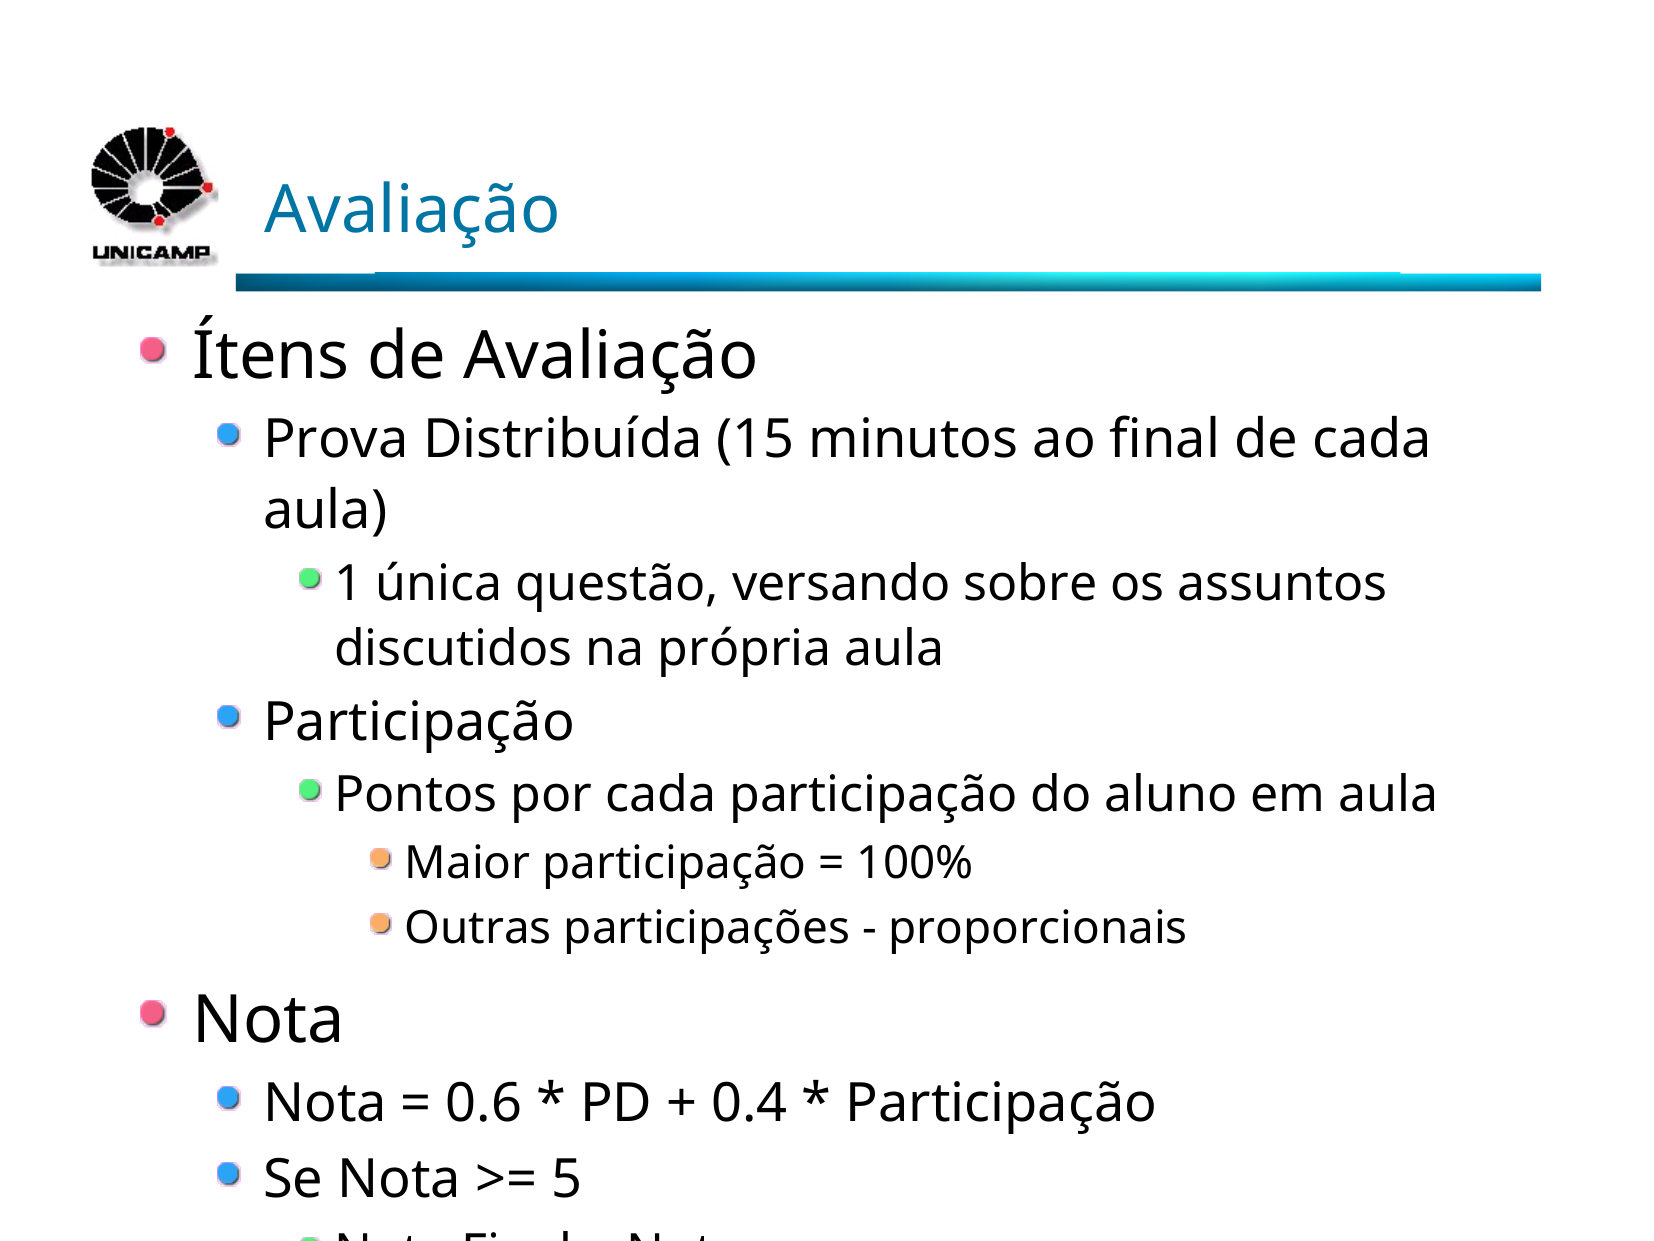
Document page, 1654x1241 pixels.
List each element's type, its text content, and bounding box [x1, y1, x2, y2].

title Avaliação [264, 42, 1534, 250]
picture [298, 1236, 323, 1241]
picture [125, 272, 1654, 295]
list Ítens de Avaliação Prova Distribuída (15 minutos ao final de cada aula) 1 única questão, versando sobre os assuntos discutidos na própria aula Participação Pontos por cada participação do aluno em aula Maior participação = 100% Outras participações - proporcionais Nota Nota = 0.6 * PD + 0.4 * Participação Se Nota >= 5 Nota Final = Nota Caso contrário: Nota Final = (Nota + Exame) / 2 [121, 309, 1534, 1189]
